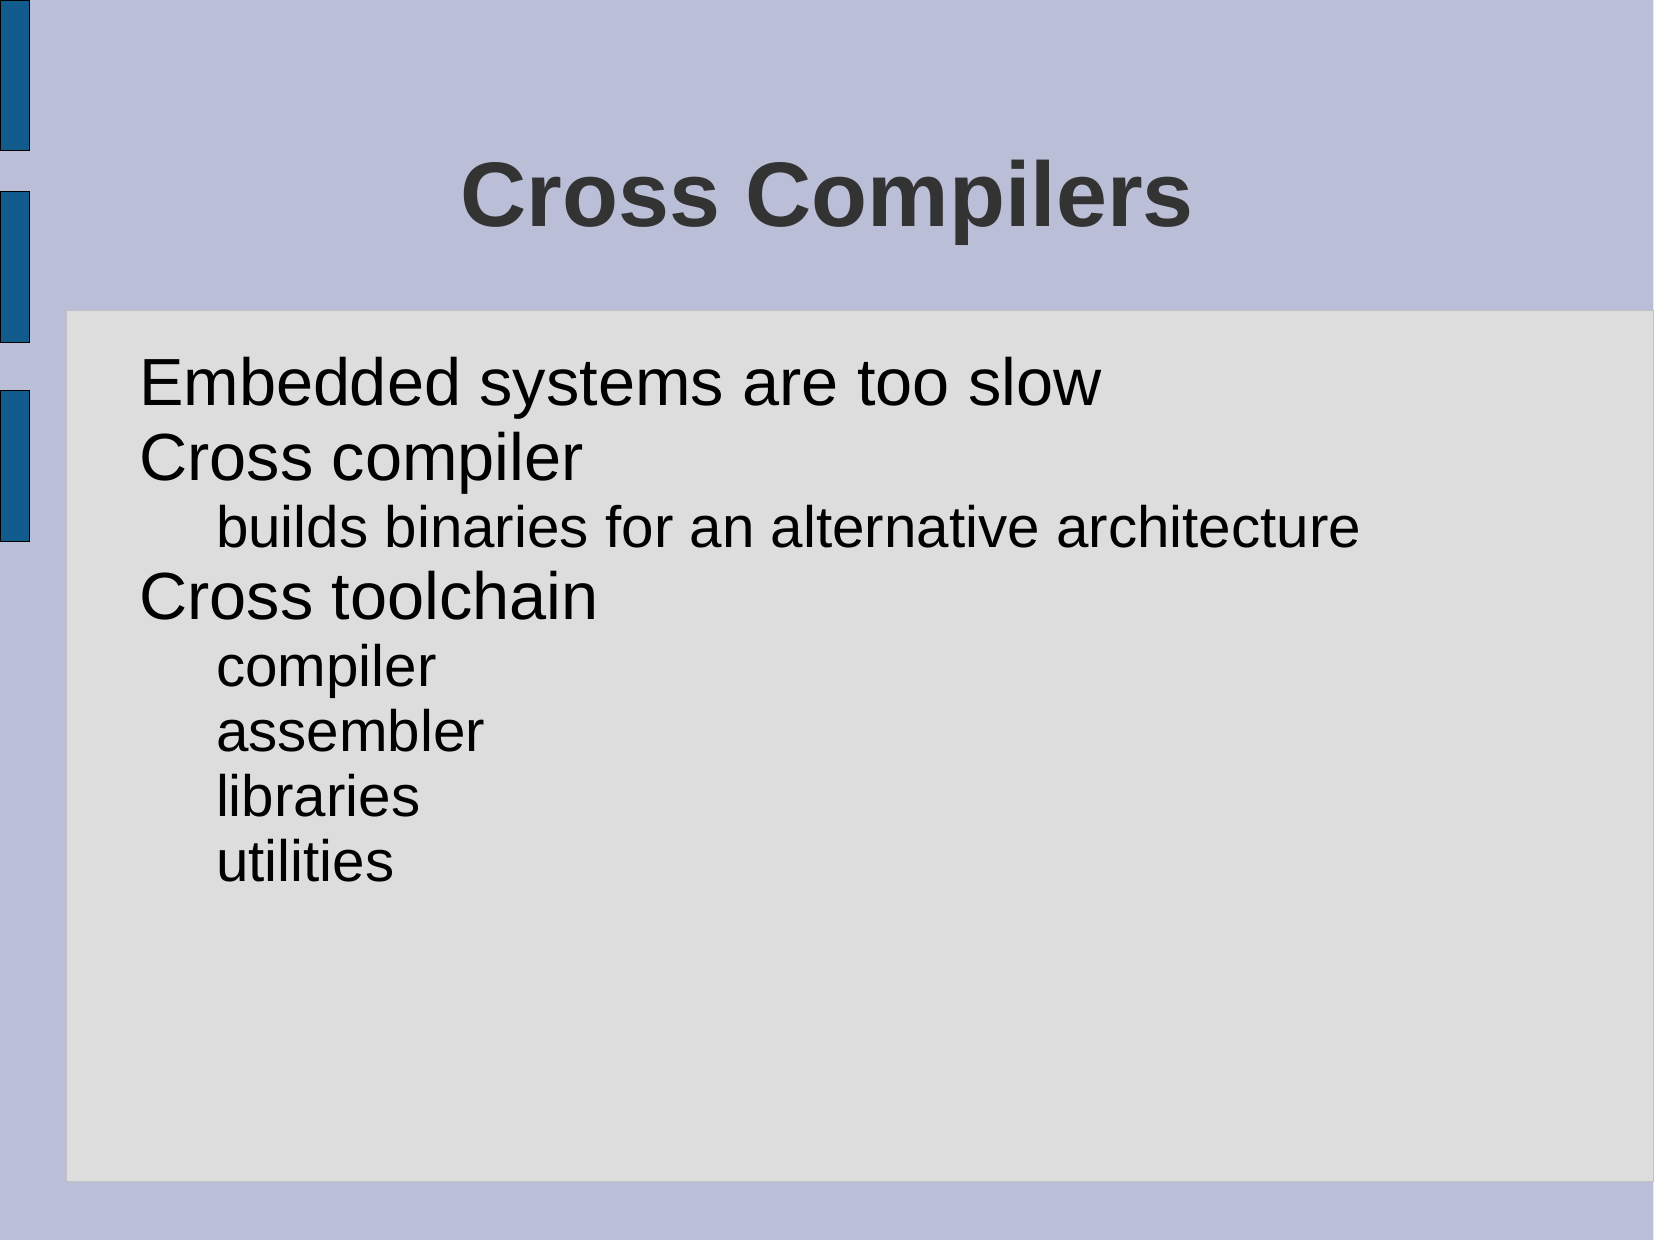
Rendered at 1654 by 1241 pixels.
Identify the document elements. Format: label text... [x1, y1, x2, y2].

title Cross Compilers [121, 98, 1534, 291]
list Embedded systems are too slow Cross compiler builds binaries for an alternative architecture Cross toolchain compiler assembler libraries utilities [121, 344, 1534, 1112]
